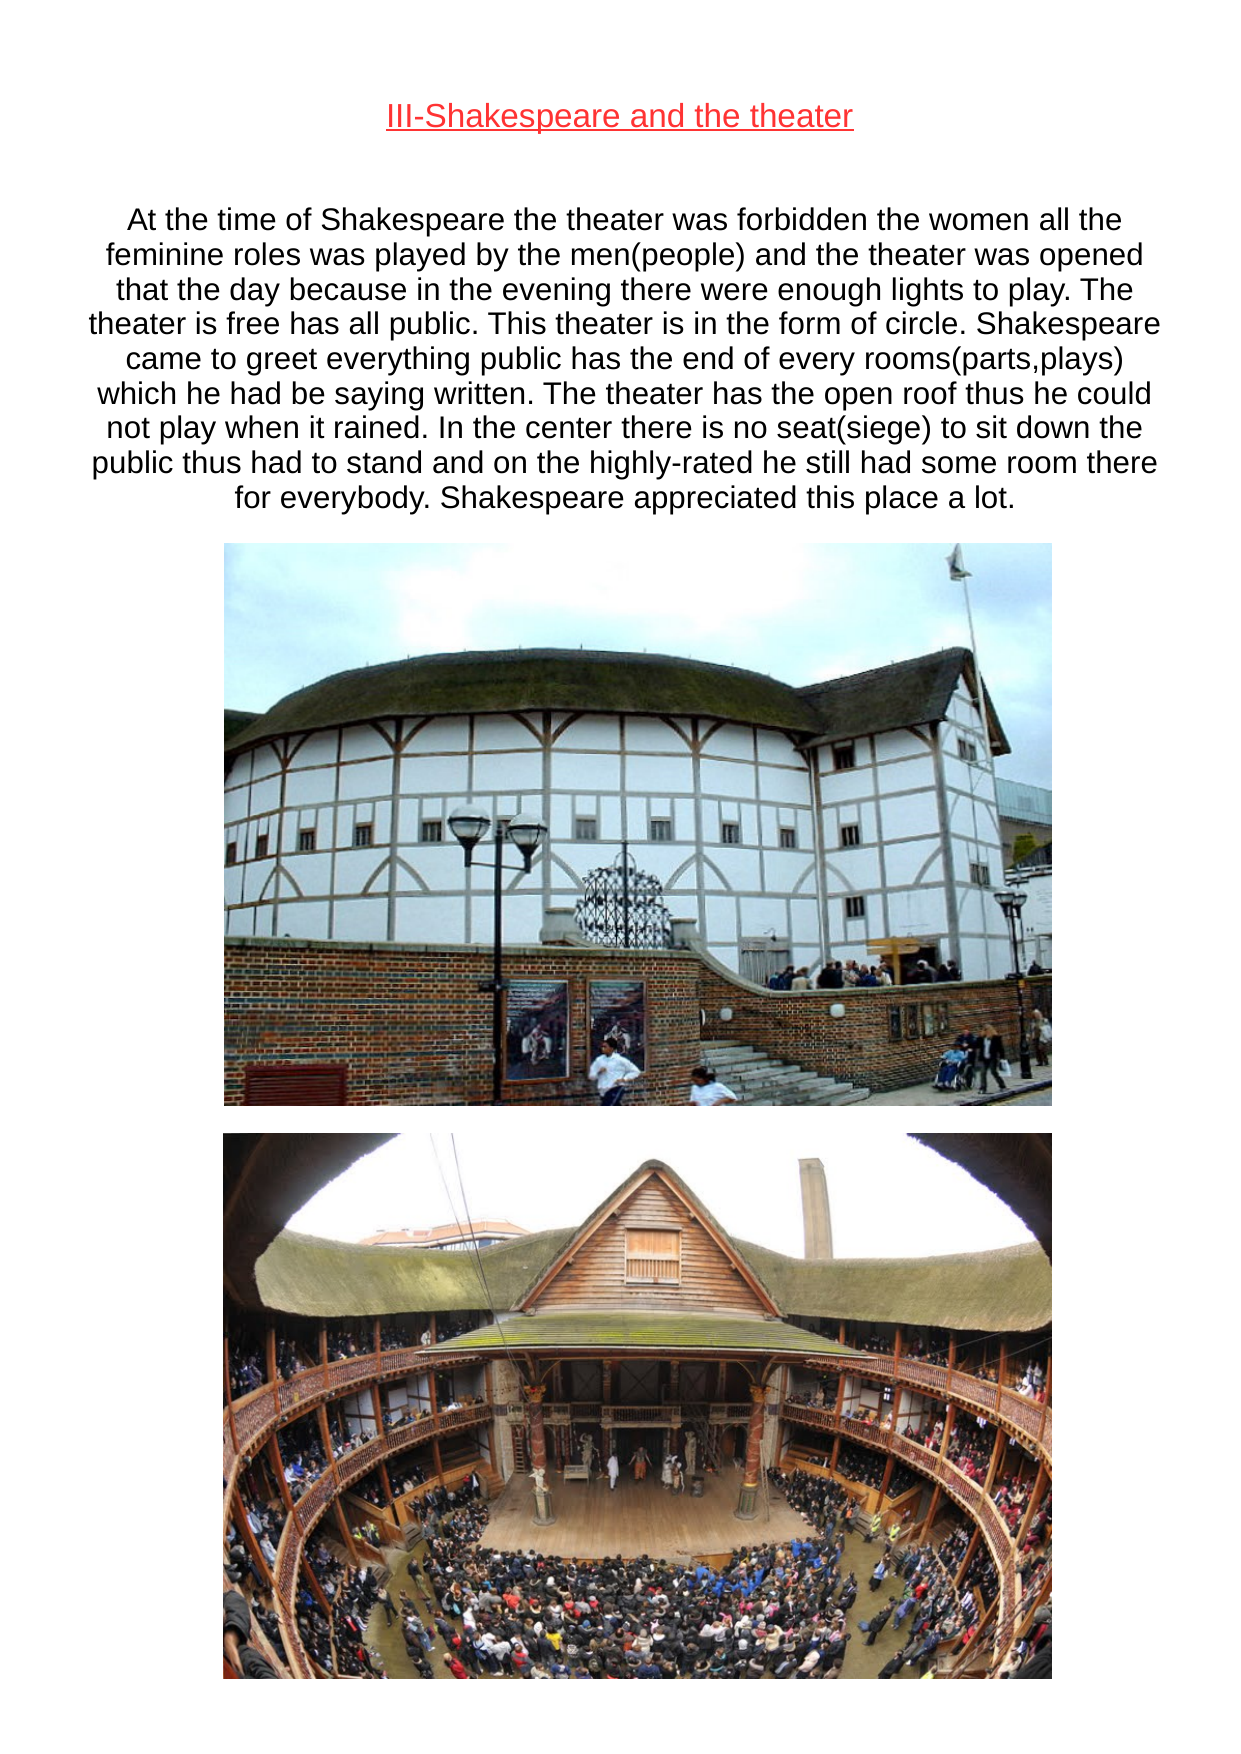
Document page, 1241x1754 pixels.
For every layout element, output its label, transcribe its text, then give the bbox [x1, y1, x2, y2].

text_box III-Shakespeare and the theater [59, 89, 1182, 142]
picture [224, 543, 1052, 1106]
text_box At the time of Shakespeare the theater was forbidden the women all the feminine roles was played by the men(people) and the theater was opened that the day because in the evening there were enough lights to play. The theater is free has all public. This theater is in the form of circle. Shakespeare came to greet everything public has the end of every rooms(parts,plays) which he had be saying written. The theater has the open roof thus he could not play when it rained. In the center there is no seat(siege) to sit down the public thus had to stand and on the highly-rated he still had some room there for everybody. Shakespeare appreciated this place a lot. [70, 194, 1182, 523]
picture [223, 1133, 1052, 1679]
